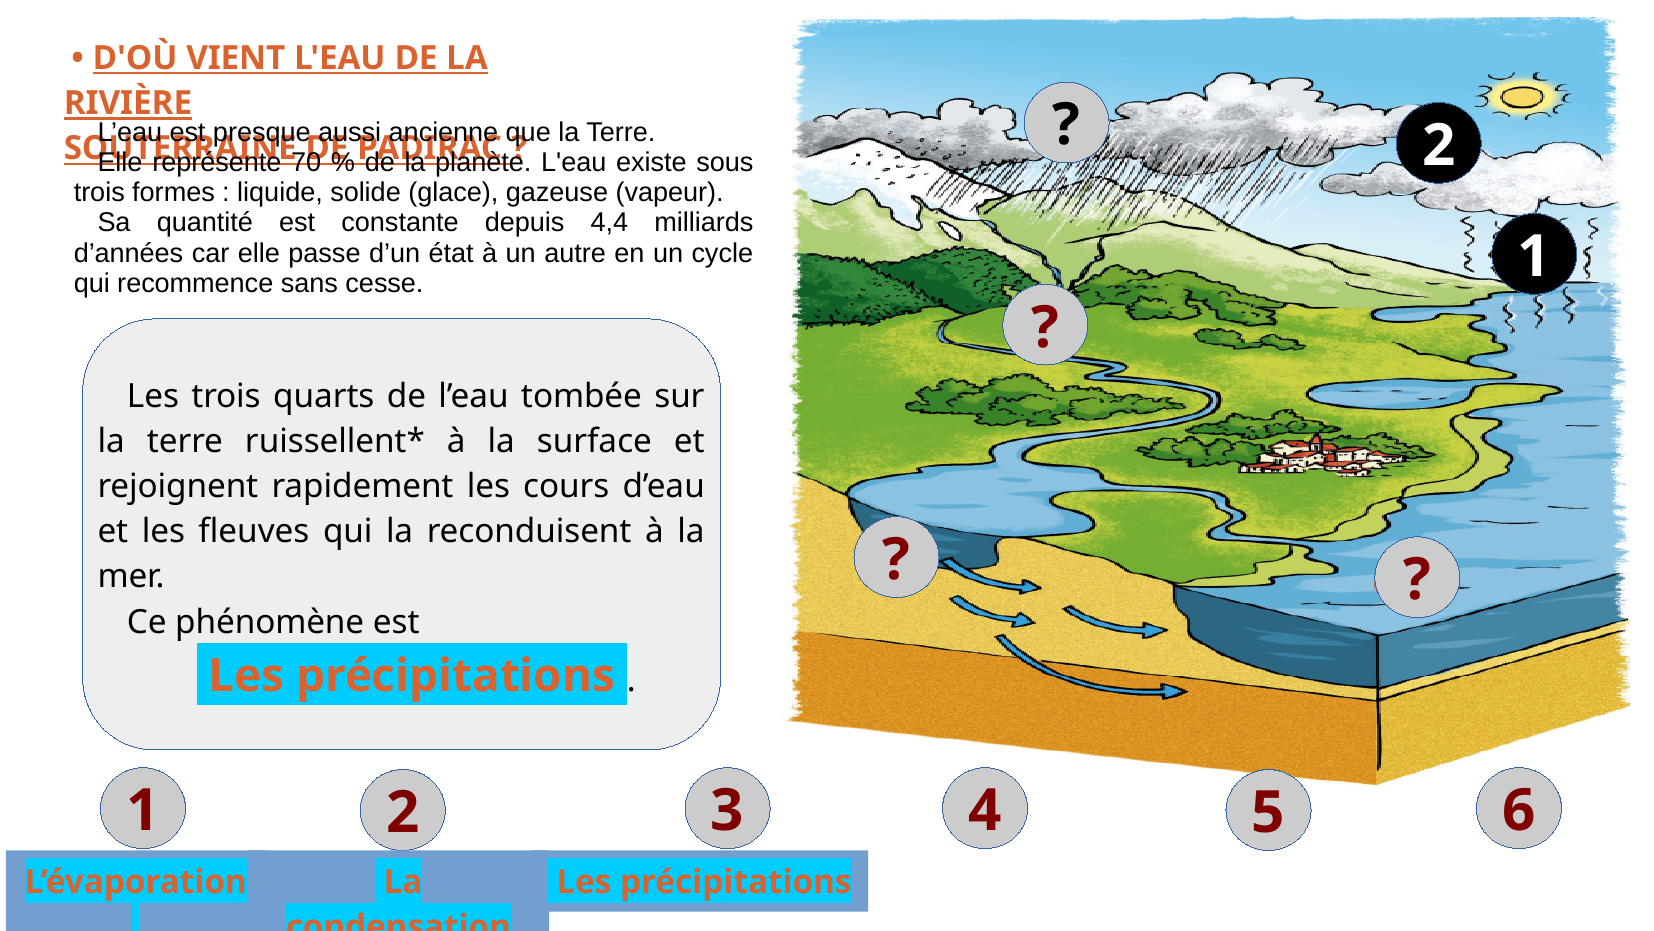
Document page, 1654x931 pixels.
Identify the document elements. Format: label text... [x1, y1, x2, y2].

text_box 1 [100, 767, 186, 849]
picture [779, 8, 1630, 792]
text_box 2 [360, 769, 446, 850]
text_box • D'OÙ VIENT L'EAU DE LA RIVIÈRE SOUTERRAINE DE PADIRAC ? [48, 26, 556, 109]
text_box 6 [1476, 767, 1562, 849]
text_box Les trois quarts de l’eau tombée sur la terre ruissellent* à la surface et rejoignent rapidement les cours d’eau et les fleuves qui la reconduisent à la mer. Ce phénomène est Les précipitations . [82, 318, 721, 750]
text_box Les précipitations [531, 850, 869, 912]
text_box 1 [1491, 213, 1577, 295]
text_box ? [1024, 82, 1110, 163]
text_box ? [1374, 536, 1460, 618]
text_box L’eau est presque aussi ancienne que la Terre. Elle représente 70 % de la planète. L'eau existe sous trois formes : liquide, solide (glace), gazeuse (vapeur). Sa quantité est constante depuis 4,4 milliards d’années car elle passe d’un état à un autre en un cycle qui recommence sans cesse. [47, 109, 768, 308]
text_box ? [853, 516, 940, 598]
text_box 2 [1396, 102, 1482, 184]
text_box ? [1002, 284, 1088, 366]
text_box La condensation [248, 850, 531, 912]
text_box L’évaporation [5, 850, 248, 912]
text_box 4 [942, 767, 1028, 849]
text_box 5 [1225, 769, 1312, 851]
text_box 3 [685, 767, 771, 849]
